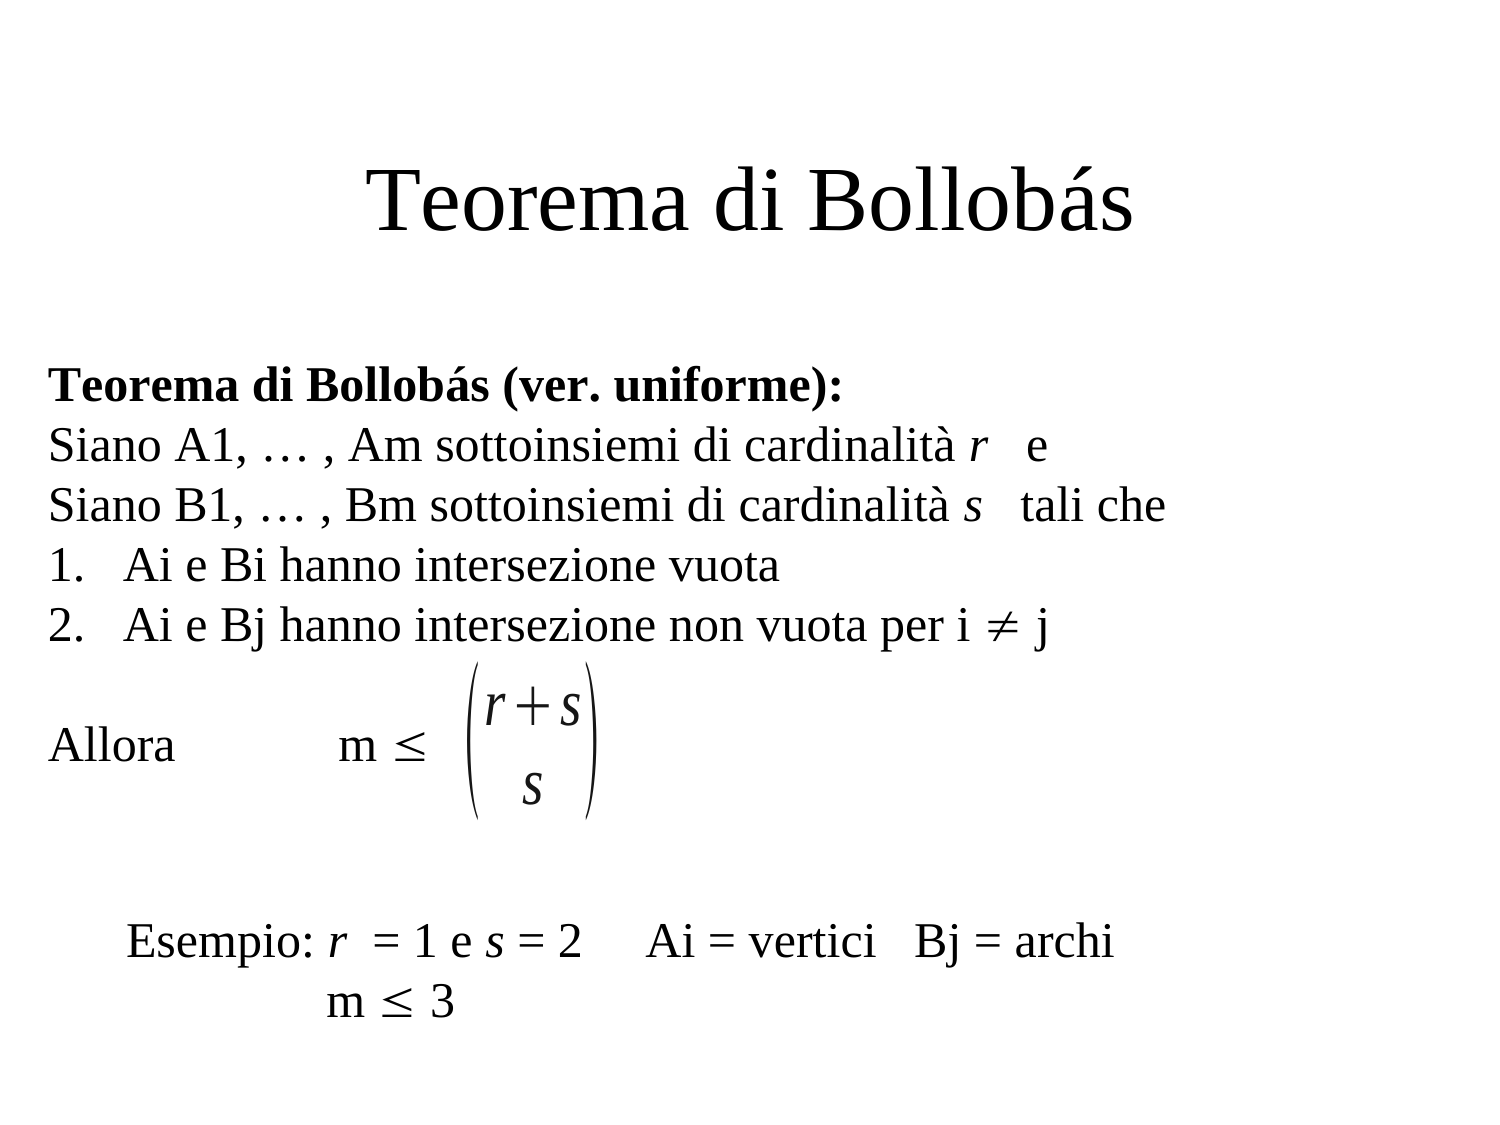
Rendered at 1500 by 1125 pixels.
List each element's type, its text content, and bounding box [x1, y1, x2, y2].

text_box Teorema di Bollobás (ver. uniforme): Siano A1, … , Am sottoinsiemi di cardinalità r e Siano B1, … , Bm sottoinsiemi di cardinalità s tali che Ai e Bi hanno intersezione vuota Ai e Bj hanno intersezione non vuota per i  j Allora m  [33, 344, 1332, 780]
text_box Esempio: r = 1 e s = 2 Ai = vertici Bj = archi m  3 [111, 899, 1131, 1036]
chart [450, 658, 616, 826]
title Teorema di Bollobás [112, 92, 1388, 296]
